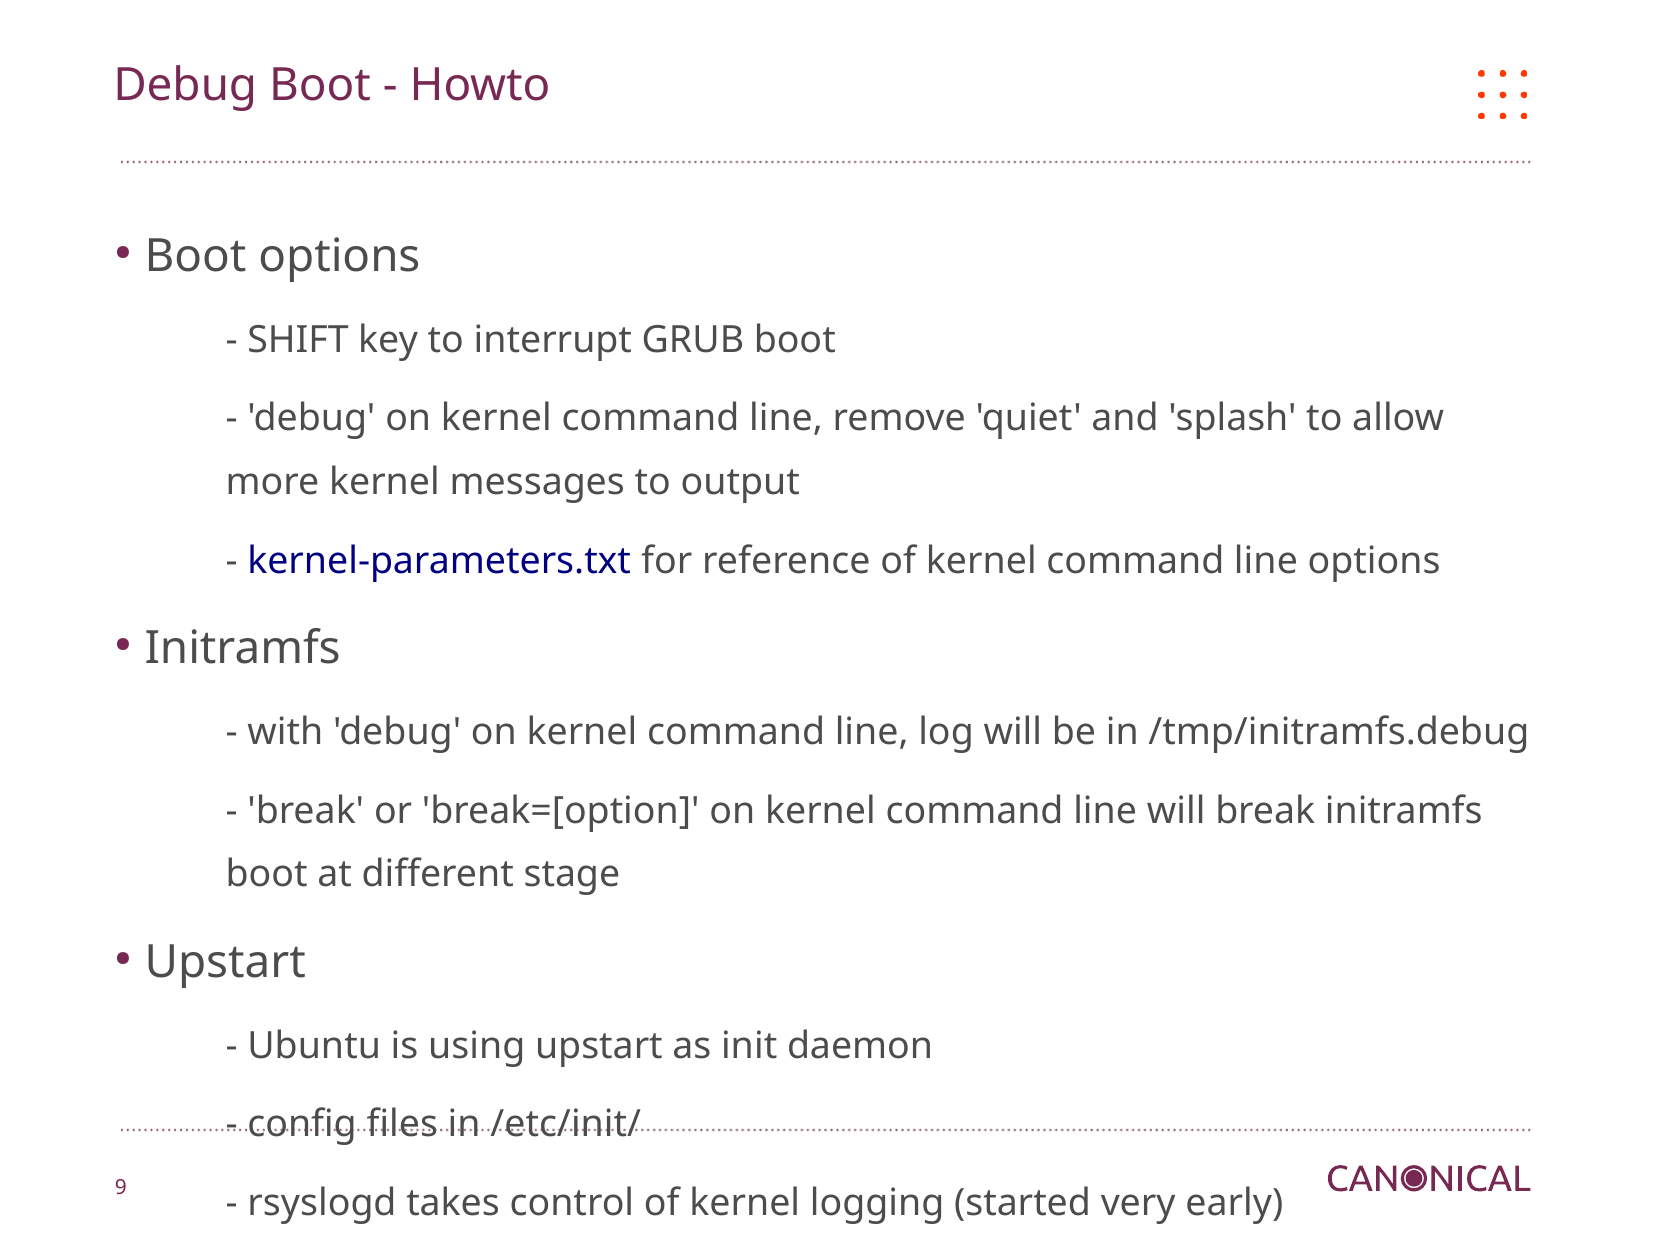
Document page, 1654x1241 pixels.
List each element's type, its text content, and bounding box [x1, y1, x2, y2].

picture [111, 1127, 251, 1134]
picture [385, 1128, 392, 1134]
picture [632, 1128, 1533, 1134]
picture [294, 1128, 305, 1134]
picture [620, 1128, 630, 1134]
picture [561, 1128, 574, 1134]
picture [510, 1128, 529, 1134]
list Boot options - SHIFT key to interrupt GRUB boot - 'debug' on kernel command line, remove 'quiet' and 'splash' to allow more kernel messages to output - kernel-parameters.txt for reference of kernel command line options Initramfs - with 'debug' on kernel command line, log will be in /tmp/initramfs.debug - 'break' or 'break=[option]' on kernel command line will break initramfs boot at different stage Upstart - Ubuntu is using upstart as init daemon - config files in /etc/init/ - rsyslogd takes control of kernel logging (started very early) - /etc/rsyslog.conf and /etc/rsyslog.d/* [115, 206, 1540, 1128]
picture [330, 1128, 337, 1134]
picture [1478, 70, 1527, 119]
picture [477, 1128, 493, 1134]
picture [545, 1128, 559, 1134]
picture [373, 1128, 382, 1134]
picture [308, 1128, 315, 1134]
picture [404, 1128, 433, 1134]
picture [318, 1128, 327, 1134]
picture [586, 1128, 597, 1134]
picture [271, 1128, 282, 1134]
picture [609, 1128, 617, 1134]
picture [353, 1128, 370, 1134]
picture [463, 1128, 474, 1134]
picture [339, 1128, 350, 1134]
picture [532, 1128, 543, 1134]
picture [283, 1128, 291, 1134]
picture [253, 1128, 270, 1134]
picture [111, 159, 1533, 166]
picture [395, 1128, 402, 1134]
picture [453, 1128, 460, 1134]
picture [435, 1128, 450, 1134]
picture [495, 1128, 508, 1134]
title Debug Boot - Howto [113, 59, 1382, 107]
